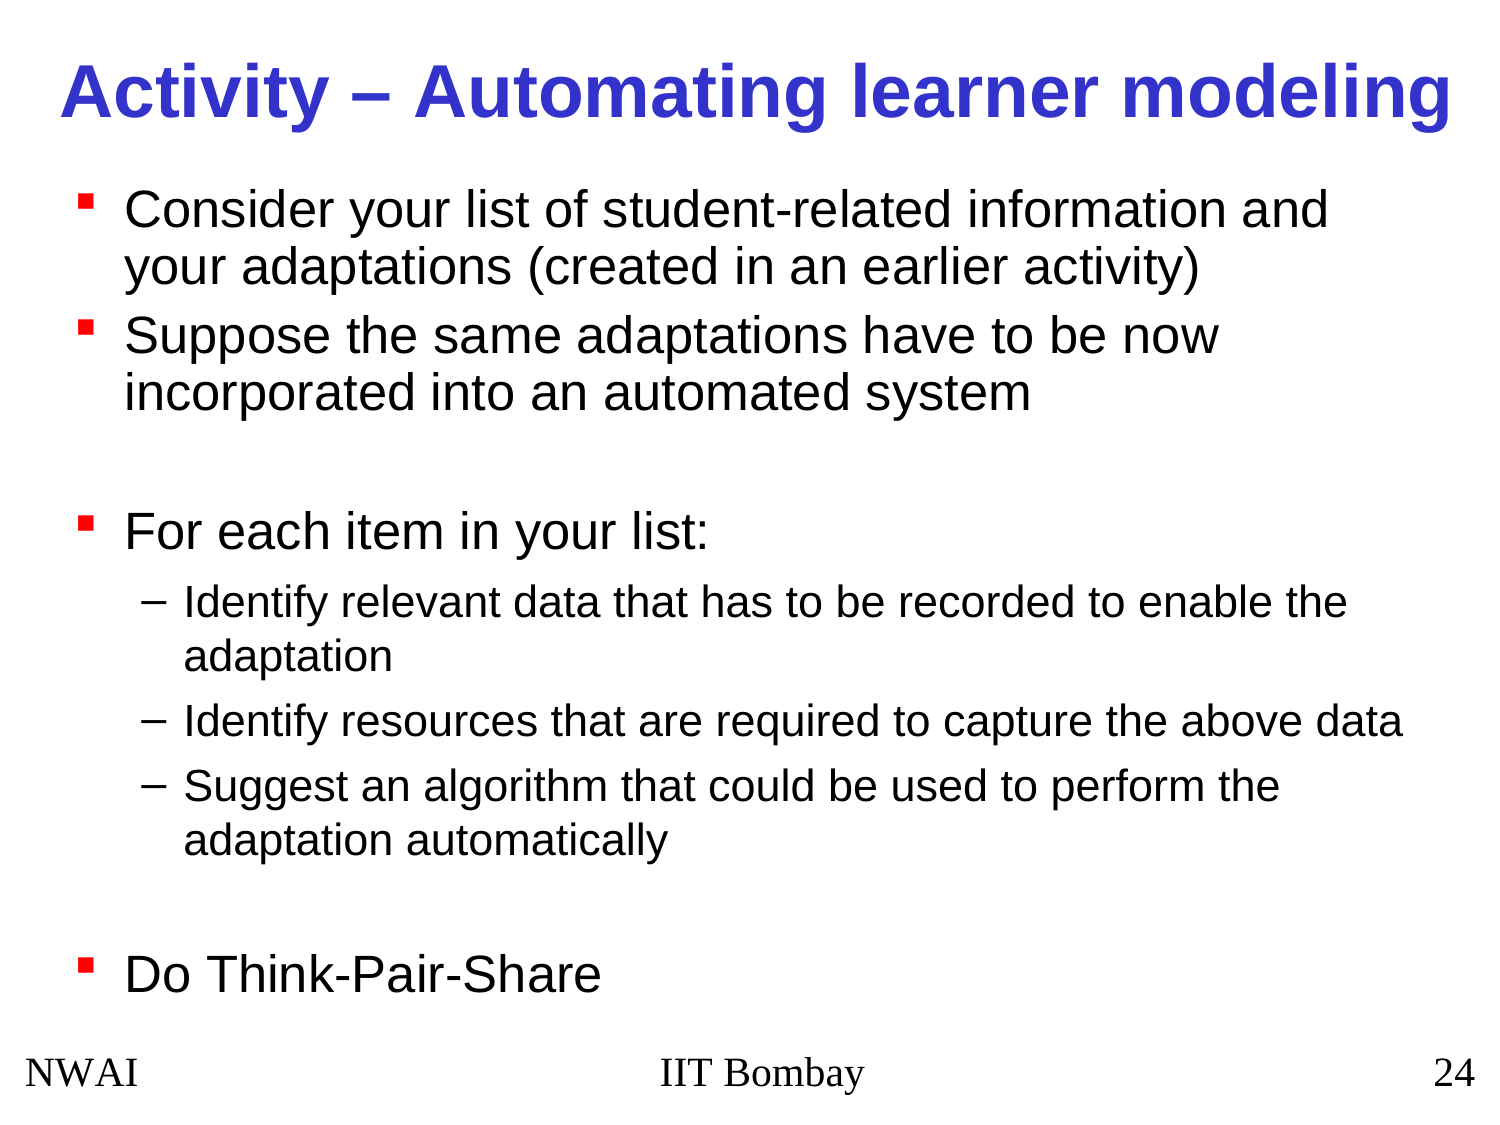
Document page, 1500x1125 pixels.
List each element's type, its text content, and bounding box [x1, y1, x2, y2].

title Activity – Automating learner modeling [37, 12, 1477, 163]
list Consider your list of student-related information and your adaptations (created in an earlier activity) Suppose the same adaptations have to be now incorporated into an automated system For each item in your list: Identify relevant data that has to be recorded to enable the adaptation Identify resources that are required to capture the above data Suggest an algorithm that could be used to perform the adaptation automatically Do Think-Pair-Share [59, 174, 1447, 1026]
